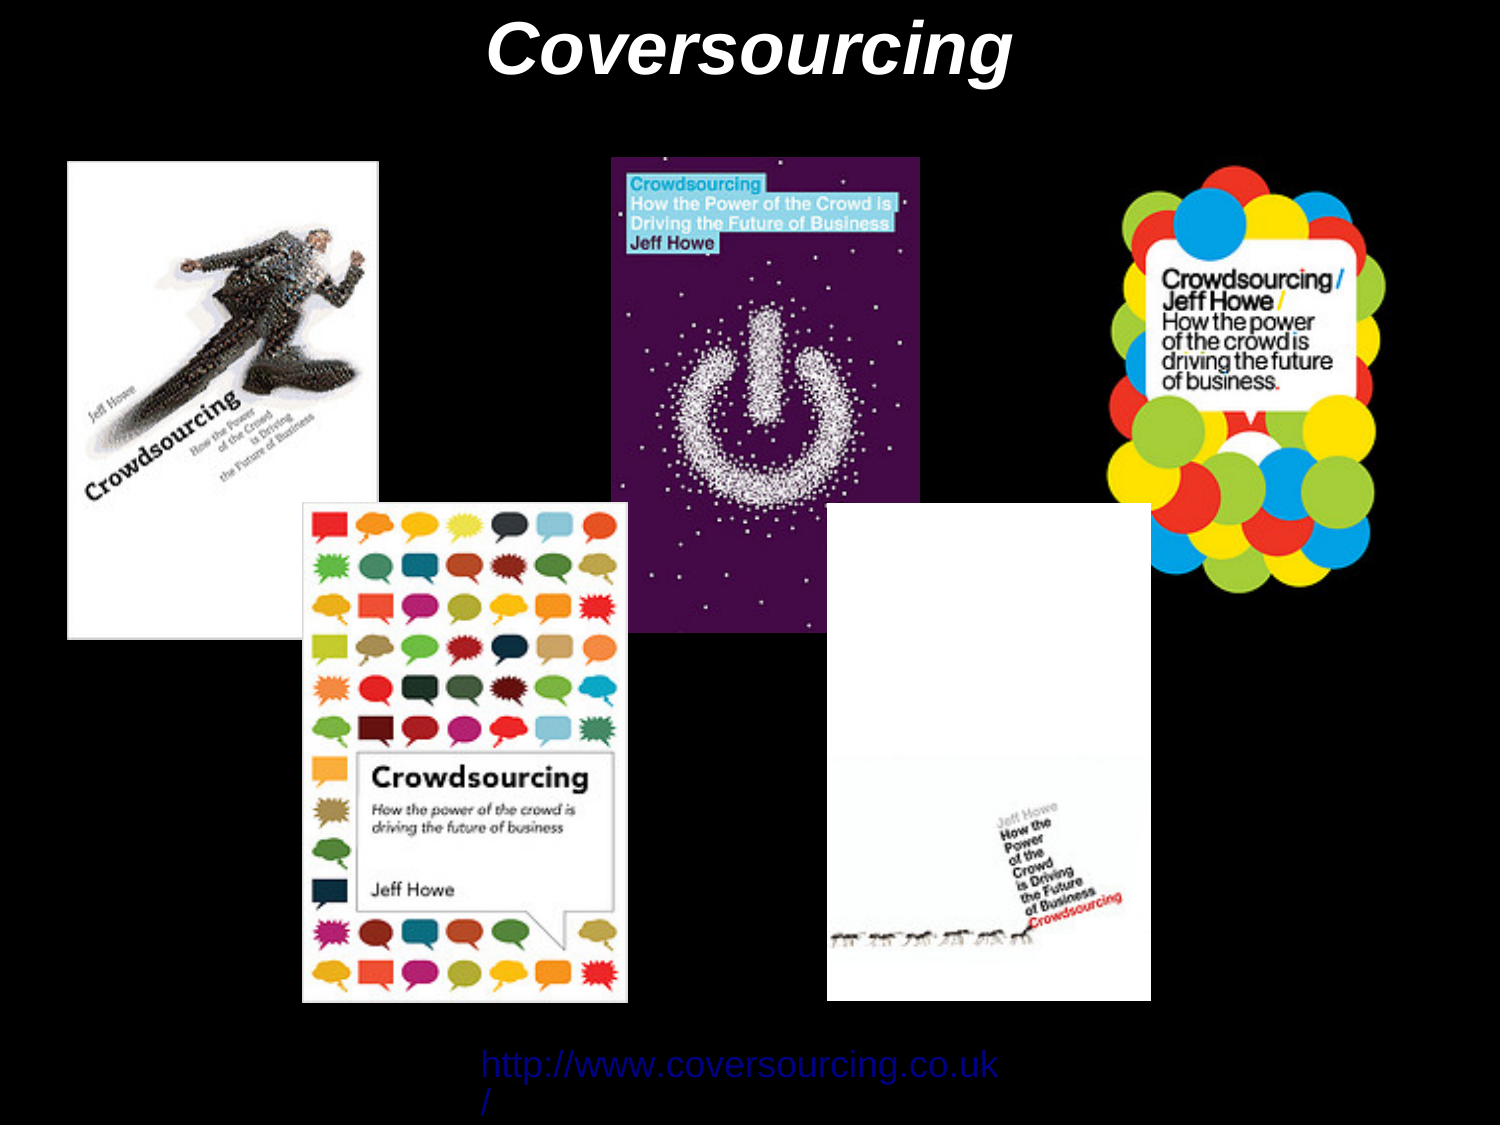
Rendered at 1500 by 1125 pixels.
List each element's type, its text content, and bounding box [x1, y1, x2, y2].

picture [67, 156, 1400, 1003]
title Coversourcing [75, 0, 1425, 101]
text_box http://www.coversourcing.co.uk/ [465, 1032, 1023, 1093]
